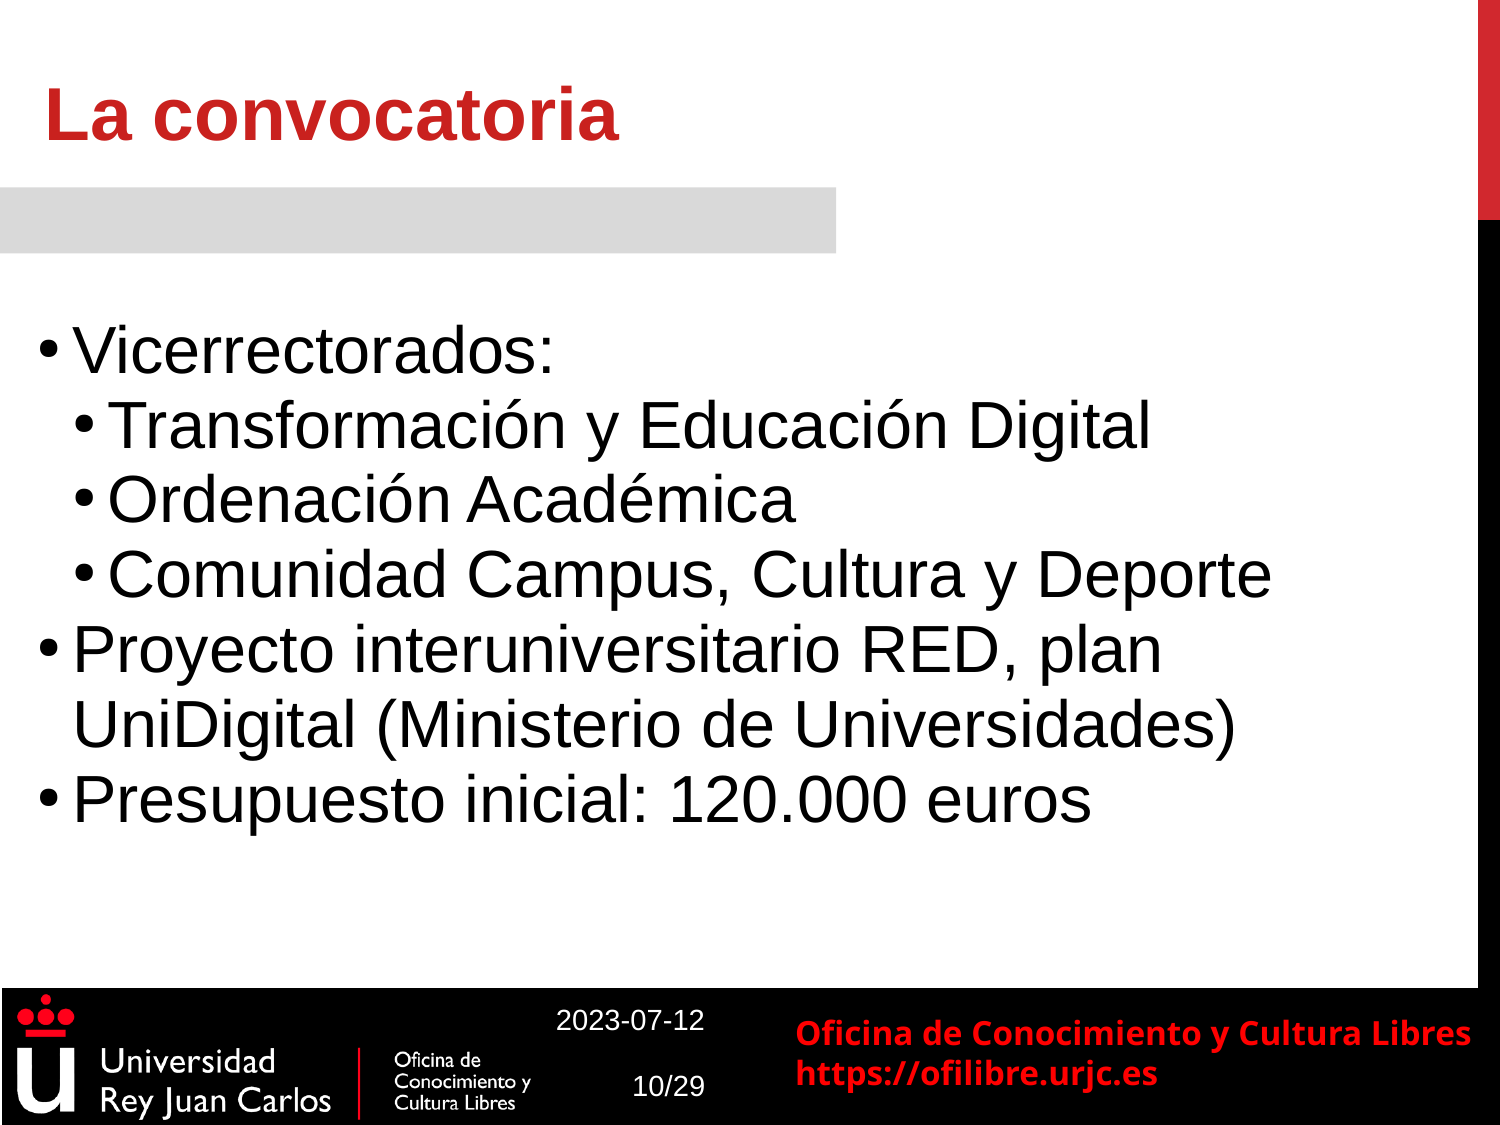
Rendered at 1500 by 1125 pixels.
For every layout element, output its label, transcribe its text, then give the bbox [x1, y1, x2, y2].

text_box Vicerrectorados: Transformación y Educación Digital Ordenación Académica Comunidad Campus, Cultura y Deporte Proyecto interuniversitario RED, plan UniDigital (Ministerio de Universidades) Presupuesto inicial: 120.000 euros [22, 305, 1463, 933]
title [75, 7, 1425, 196]
picture [17, 994, 531, 1120]
text_box La convocatoria [30, 64, 1306, 248]
